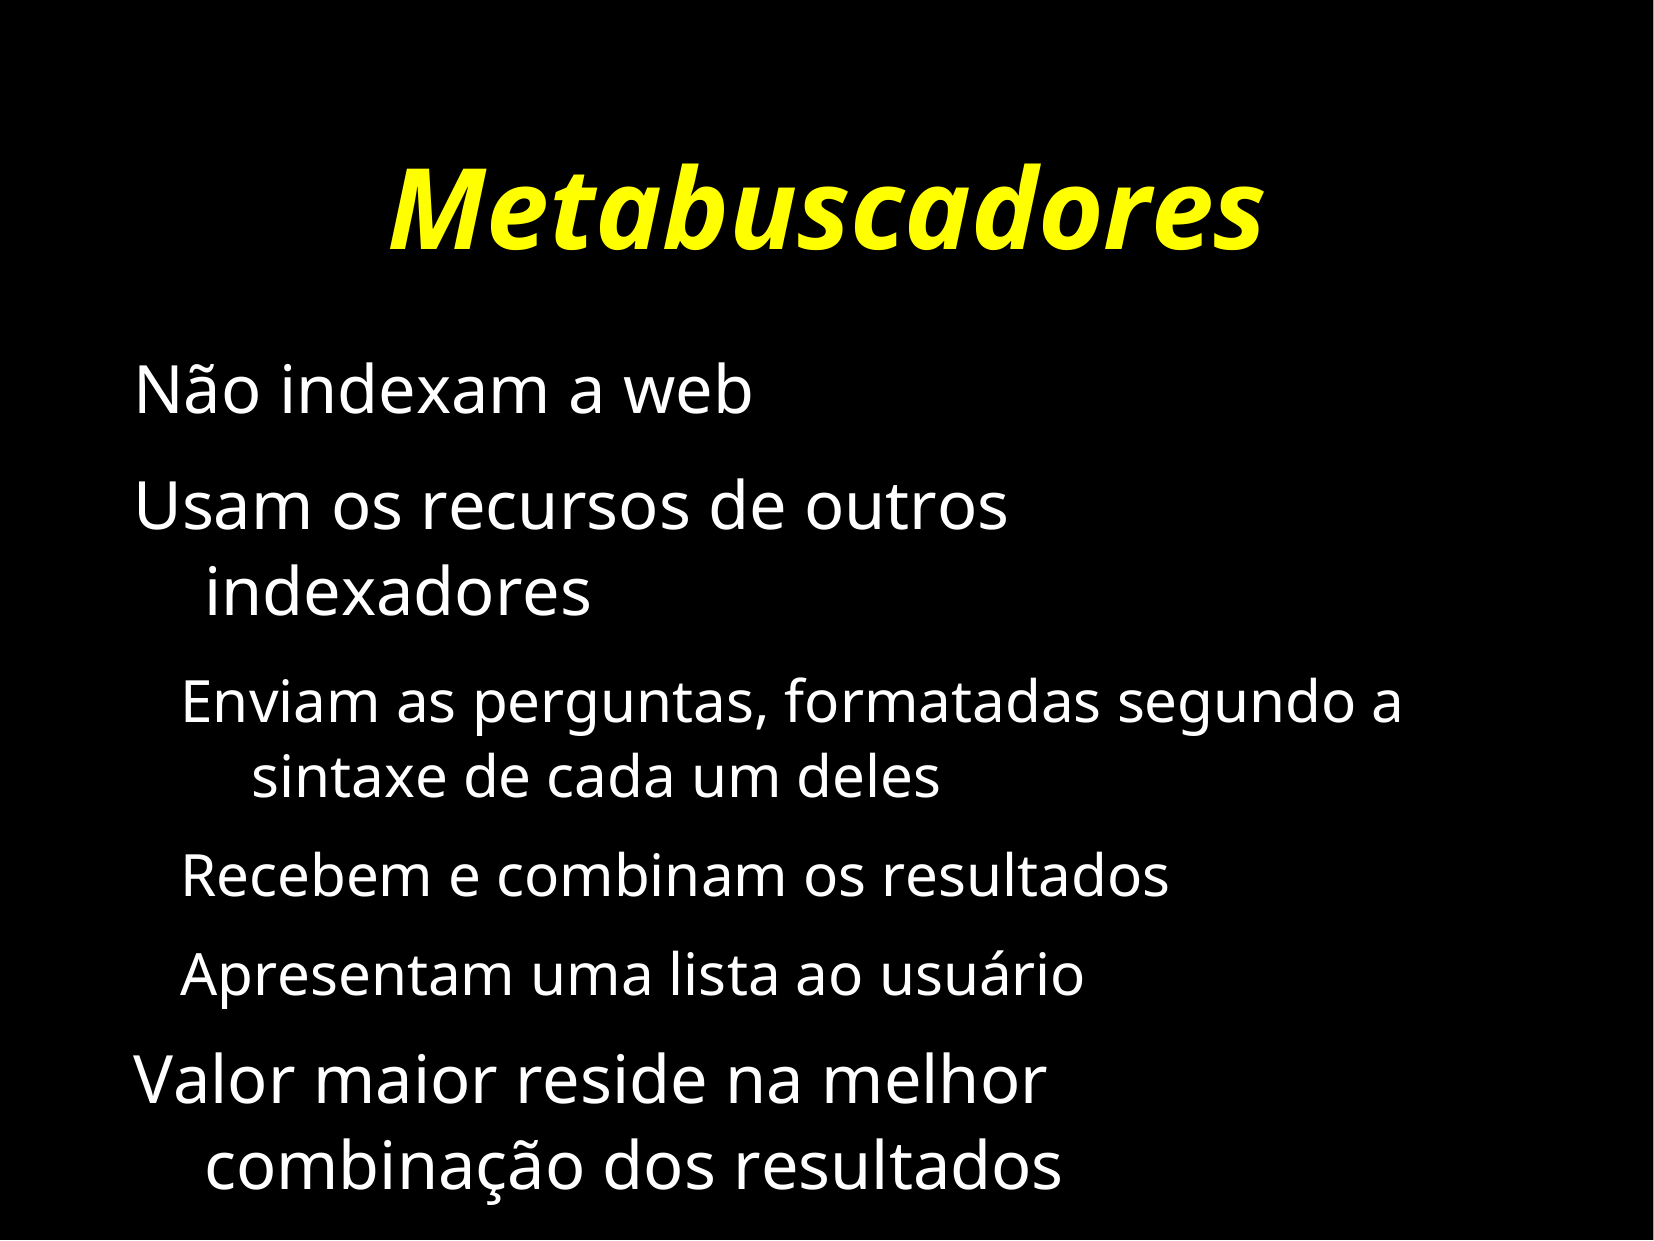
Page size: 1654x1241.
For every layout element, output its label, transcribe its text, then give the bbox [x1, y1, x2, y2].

list Não indexam a web Usam os recursos de outros indexadores Enviam as perguntas, formatadas segundo a sintaxe de cada um deles Recebem e combinam os resultados Apresentam uma lista ao usuário Valor maior reside na melhor combinação dos resultados [121, 344, 1534, 1133]
title Metabuscadores [121, 102, 1534, 311]
